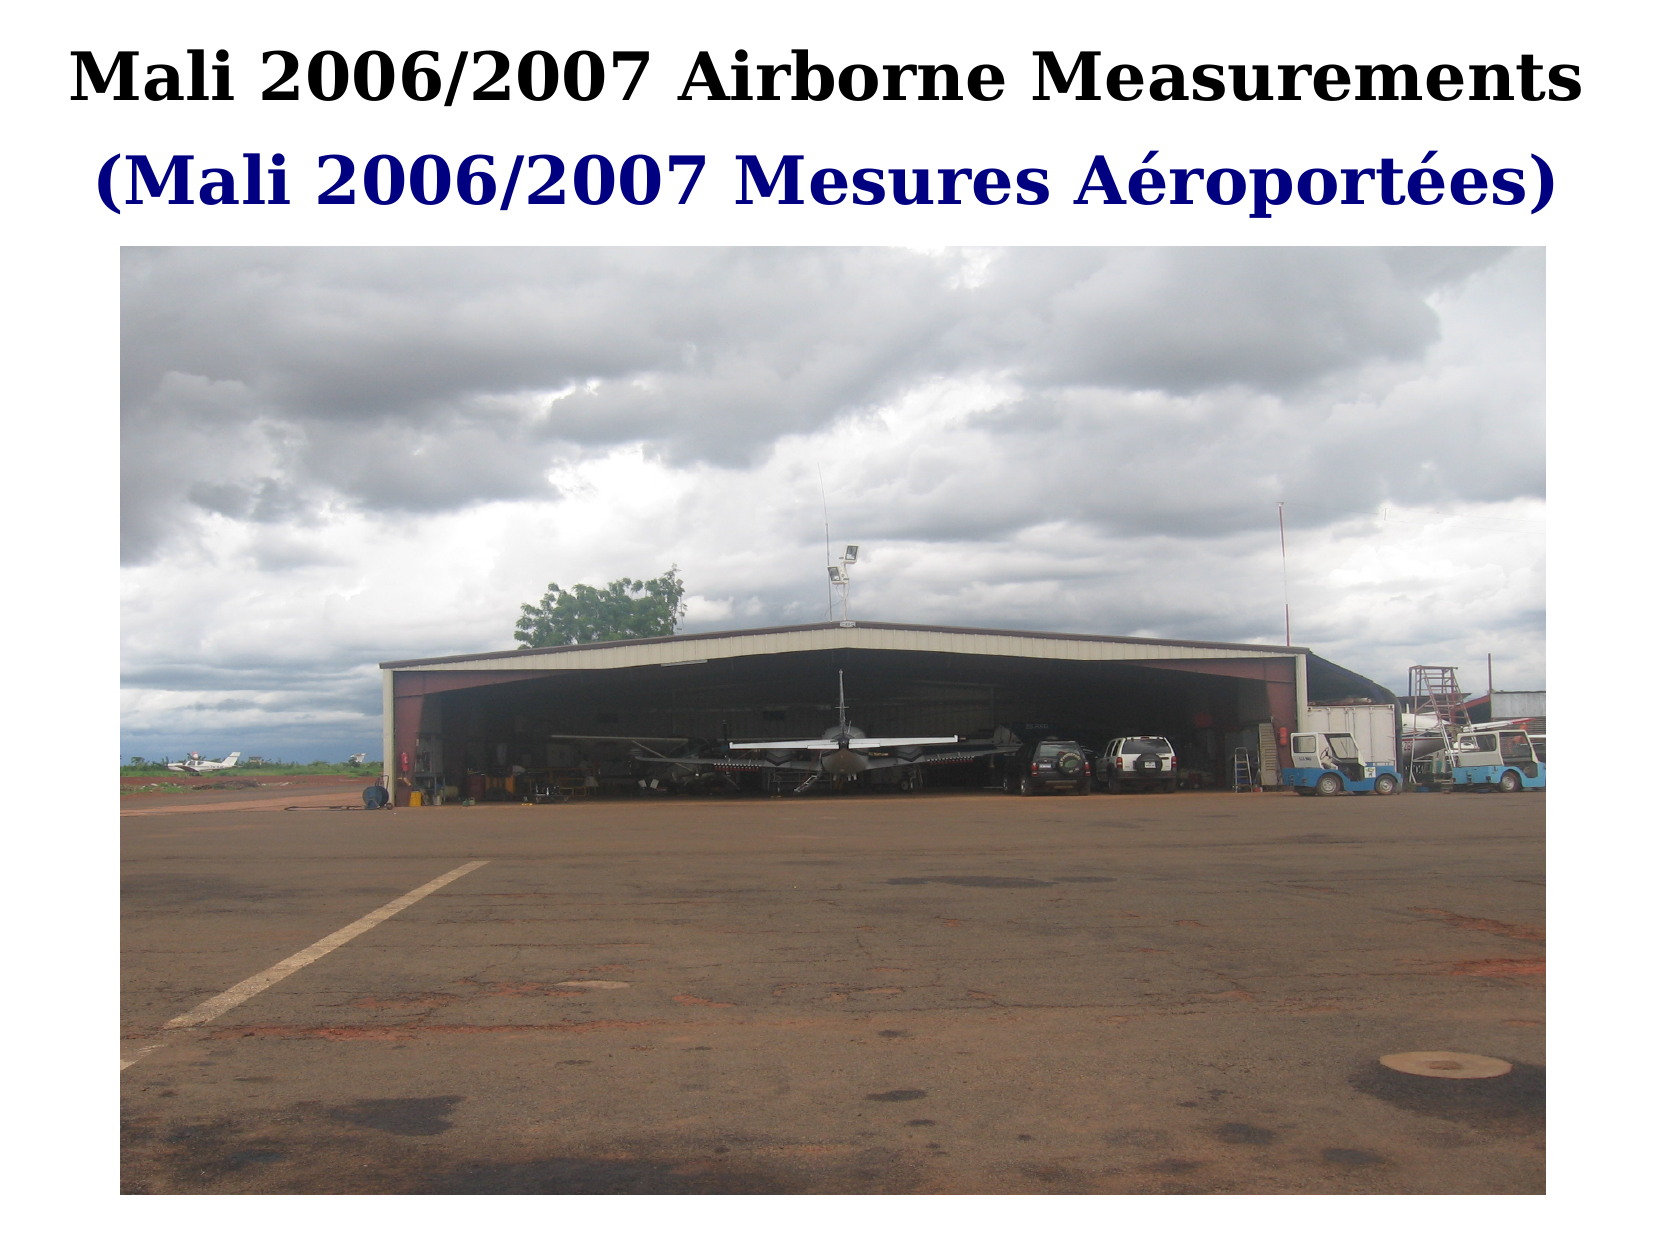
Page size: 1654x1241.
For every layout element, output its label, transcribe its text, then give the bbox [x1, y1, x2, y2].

picture [120, 246, 1546, 1195]
text_box Mali 2006/2007 Airborne Measurements (Mali 2006/2007 Mesures Aéroportées)‏ [0, 35, 1654, 226]
